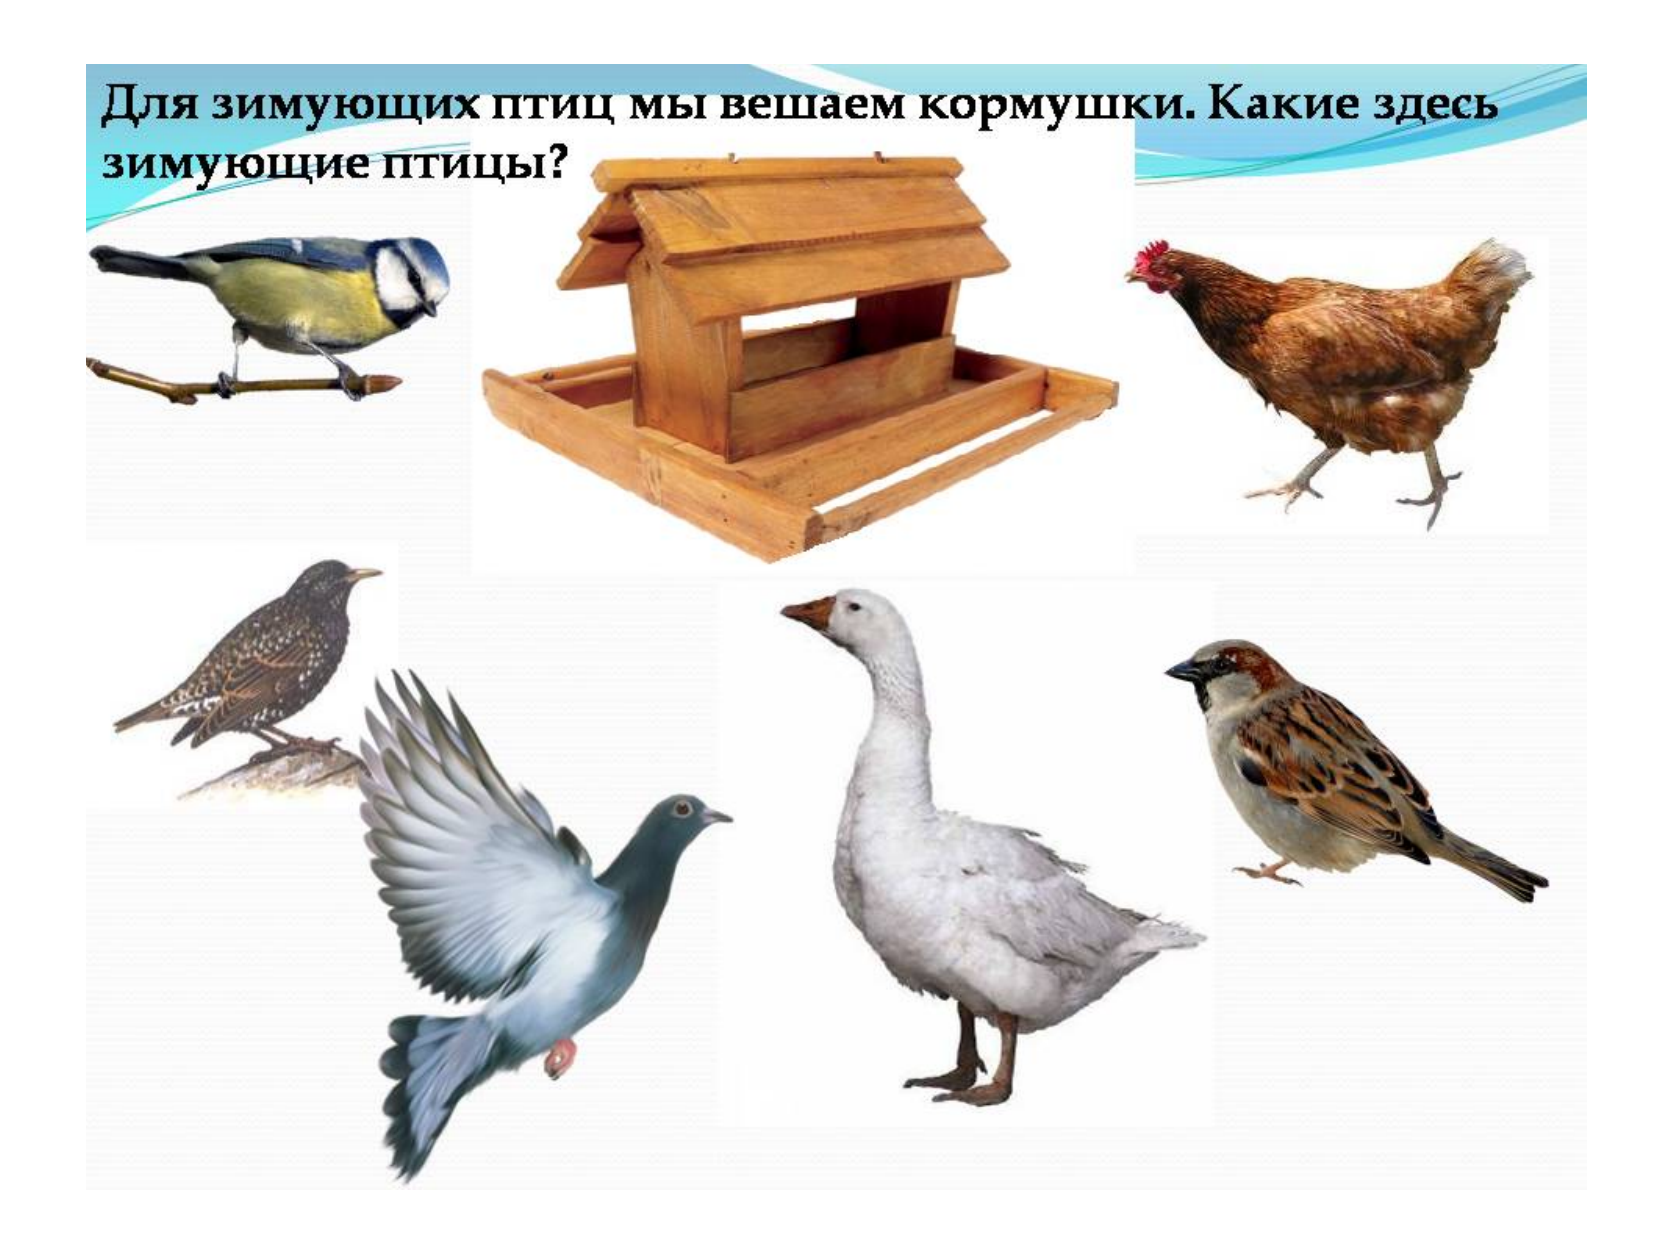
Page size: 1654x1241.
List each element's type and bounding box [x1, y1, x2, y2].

picture [86, 64, 1587, 1190]
